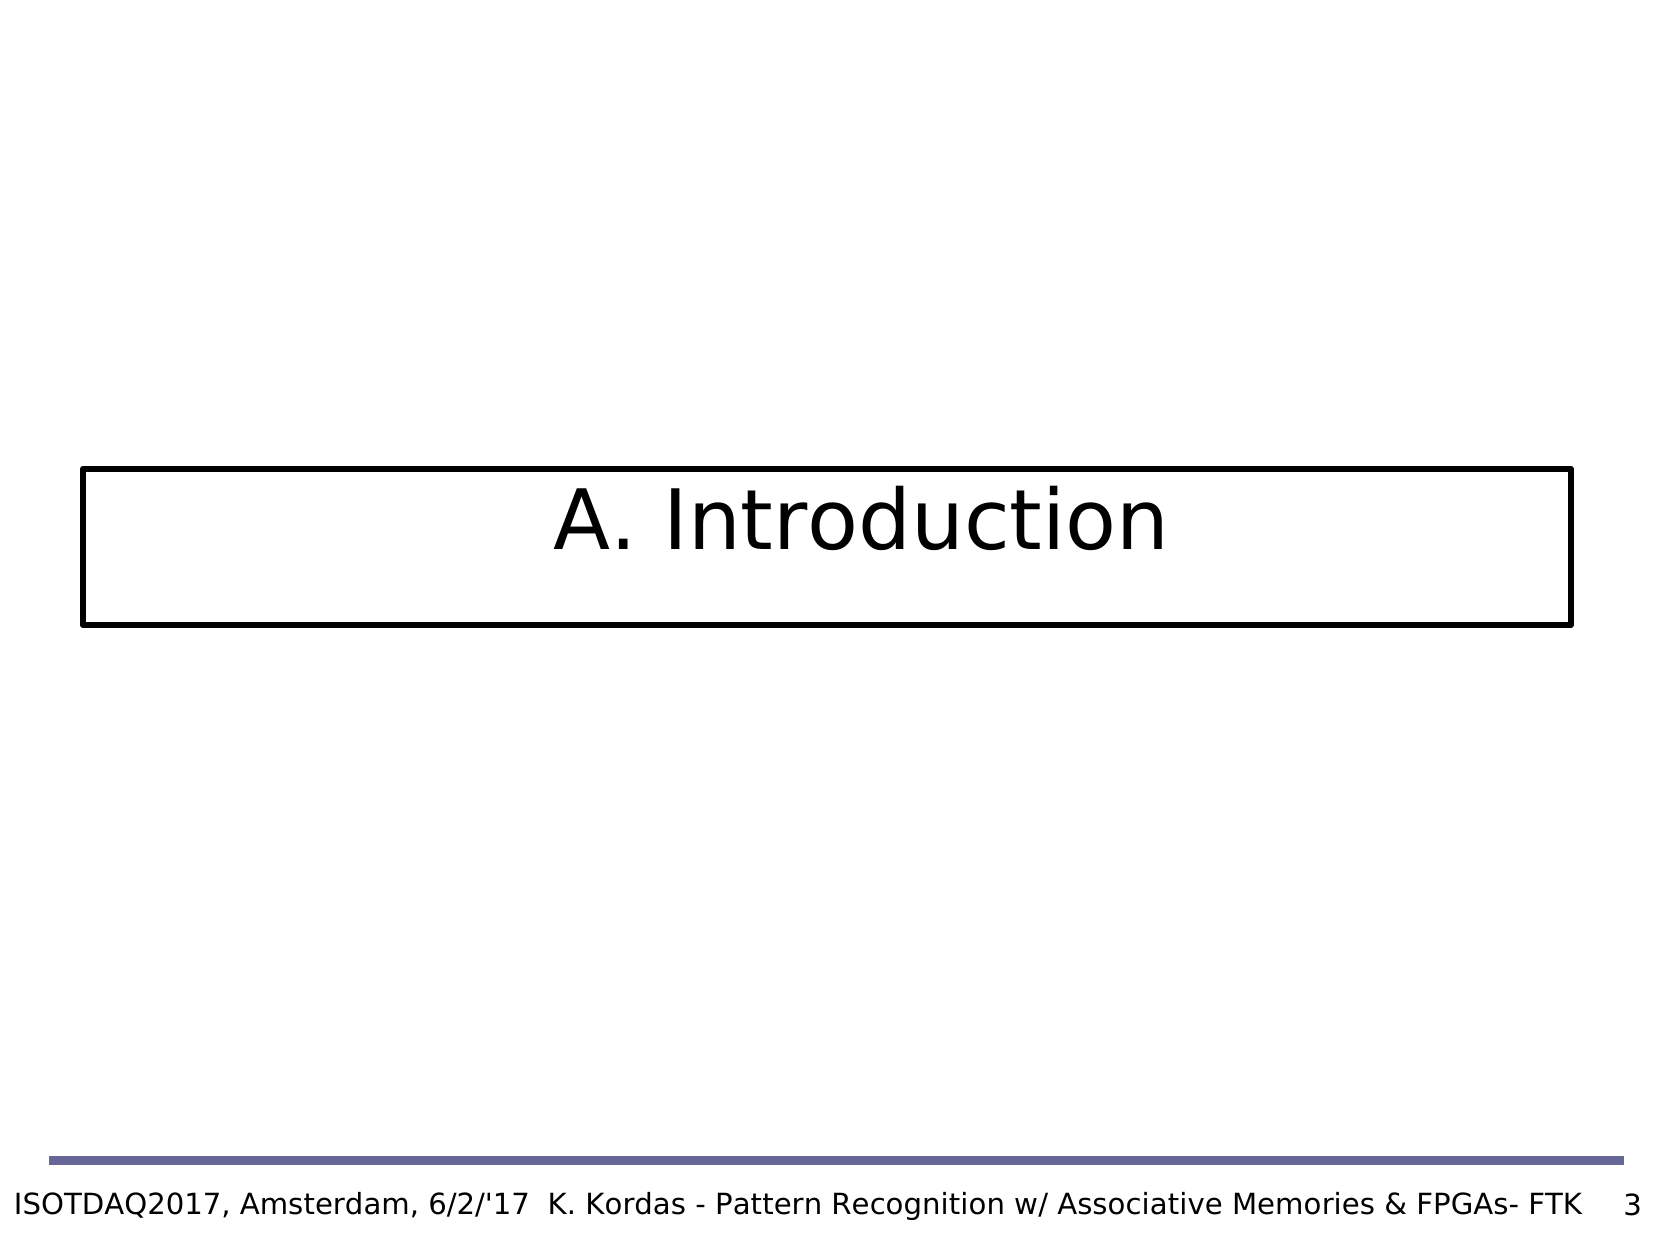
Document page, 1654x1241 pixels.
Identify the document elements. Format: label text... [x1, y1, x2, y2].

list A. Introduction [82, 468, 1571, 625]
